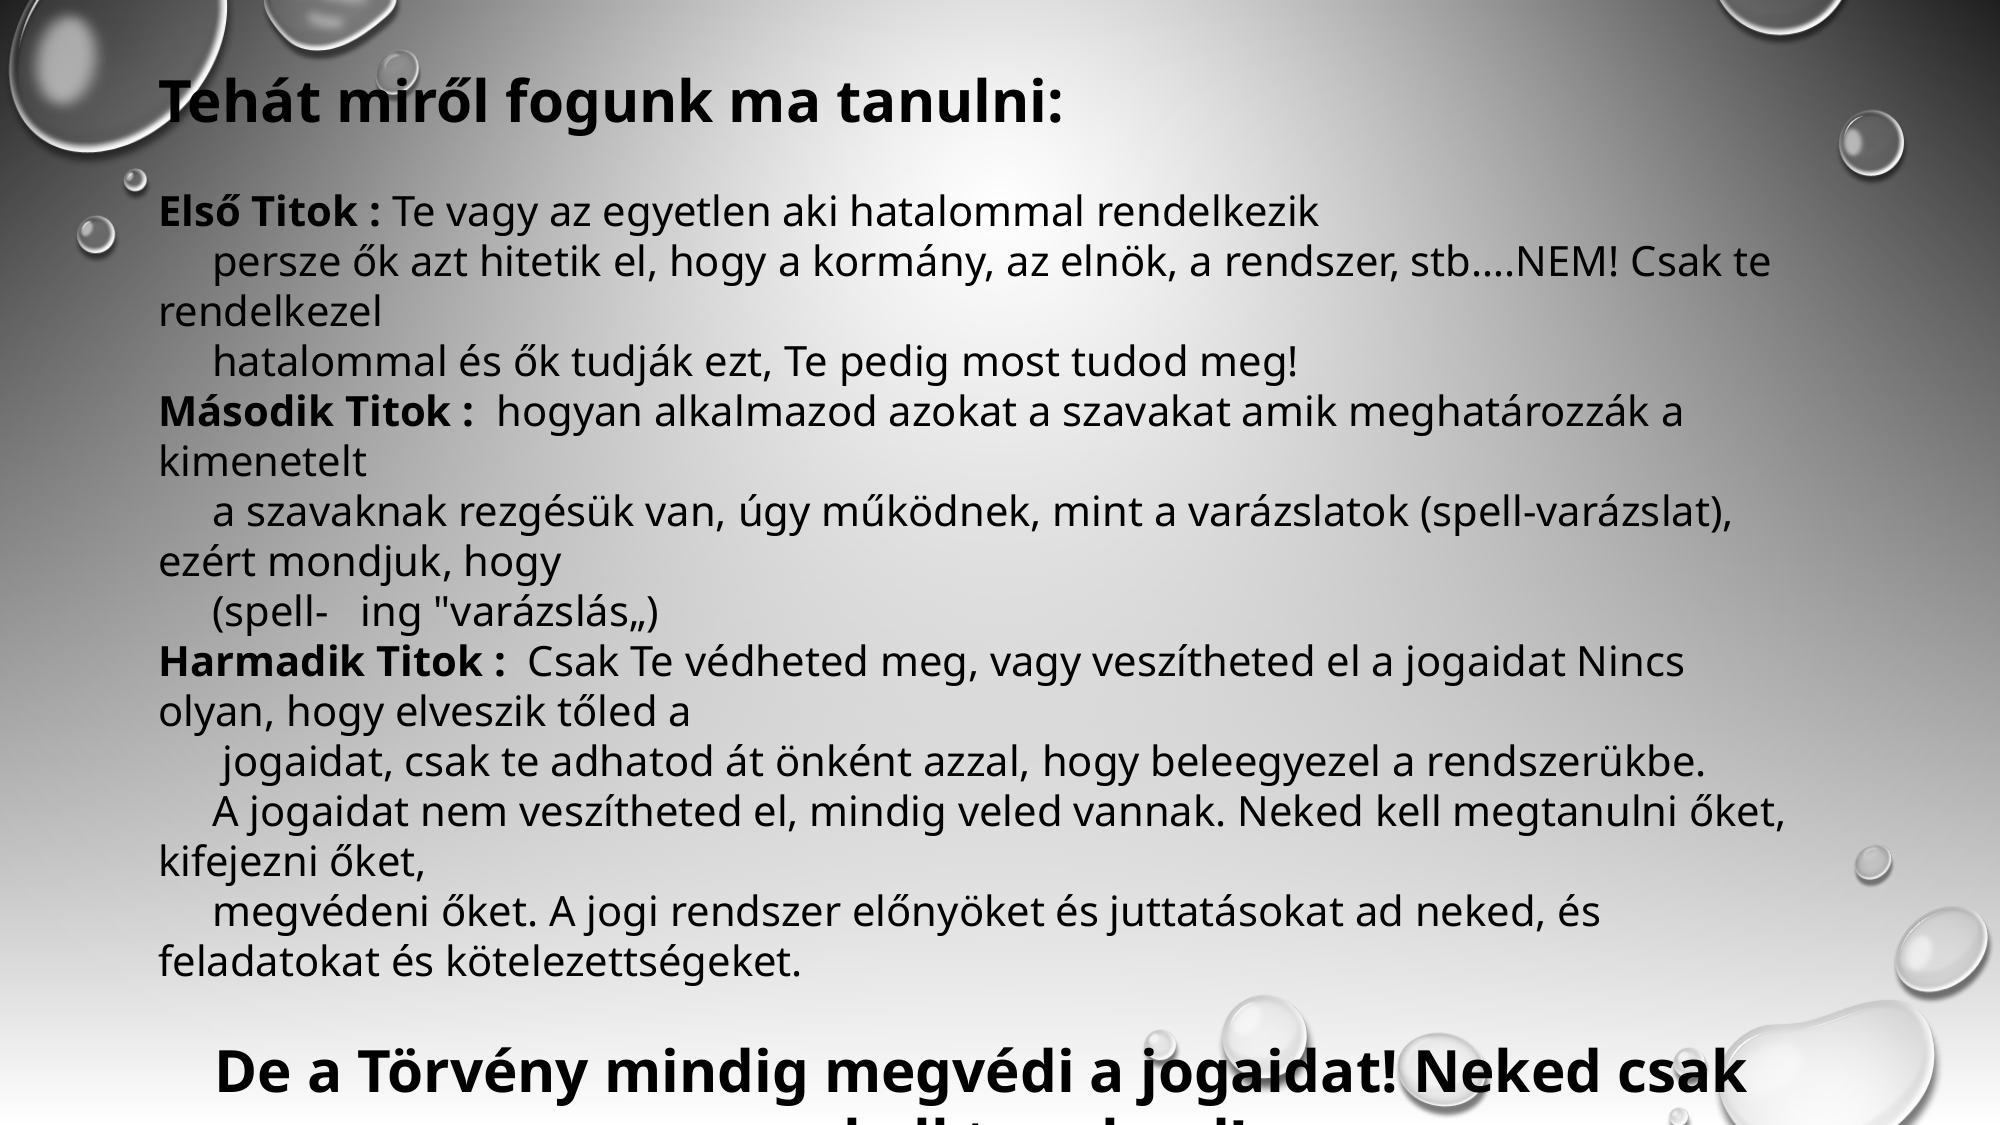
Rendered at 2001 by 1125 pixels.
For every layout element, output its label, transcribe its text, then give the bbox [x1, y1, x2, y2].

text_box Tehát miről fogunk ma tanulni: Első Titok : Te vagy az egyetlen aki hatalommal rendelkezik persze ők azt hitetik el, hogy a kormány, az elnök, a rendszer, stb….NEM! Csak te rendelkezel hatalommal és ők tudják ezt, Te pedig most tudod meg! Második Titok : hogyan alkalmazod azokat a szavakat amik meghatározzák a kimenetelt a szavaknak rezgésük van, úgy működnek, mint a varázslatok (spell-varázslat), ezért mondjuk, hogy (spell- ing "varázslás„) Harmadik Titok : Csak Te védheted meg, vagy veszítheted el a jogaidat Nincs olyan, hogy elveszik tőled a jogaidat, csak te adhatod át önként azzal, hogy beleegyezel a rendszerükbe. A jogaidat nem veszítheted el, mindig veled vannak. Neked kell megtanulni őket, kifejezni őket, megvédeni őket. A jogi rendszer előnyöket és juttatásokat ad neked, és feladatokat és kötelezettségeket. De a Törvény mindig megvédi a jogaidat! Neked csak meg kell tanulnod! [143, 56, 1819, 1125]
picture [0, 0, 2000, 1125]
